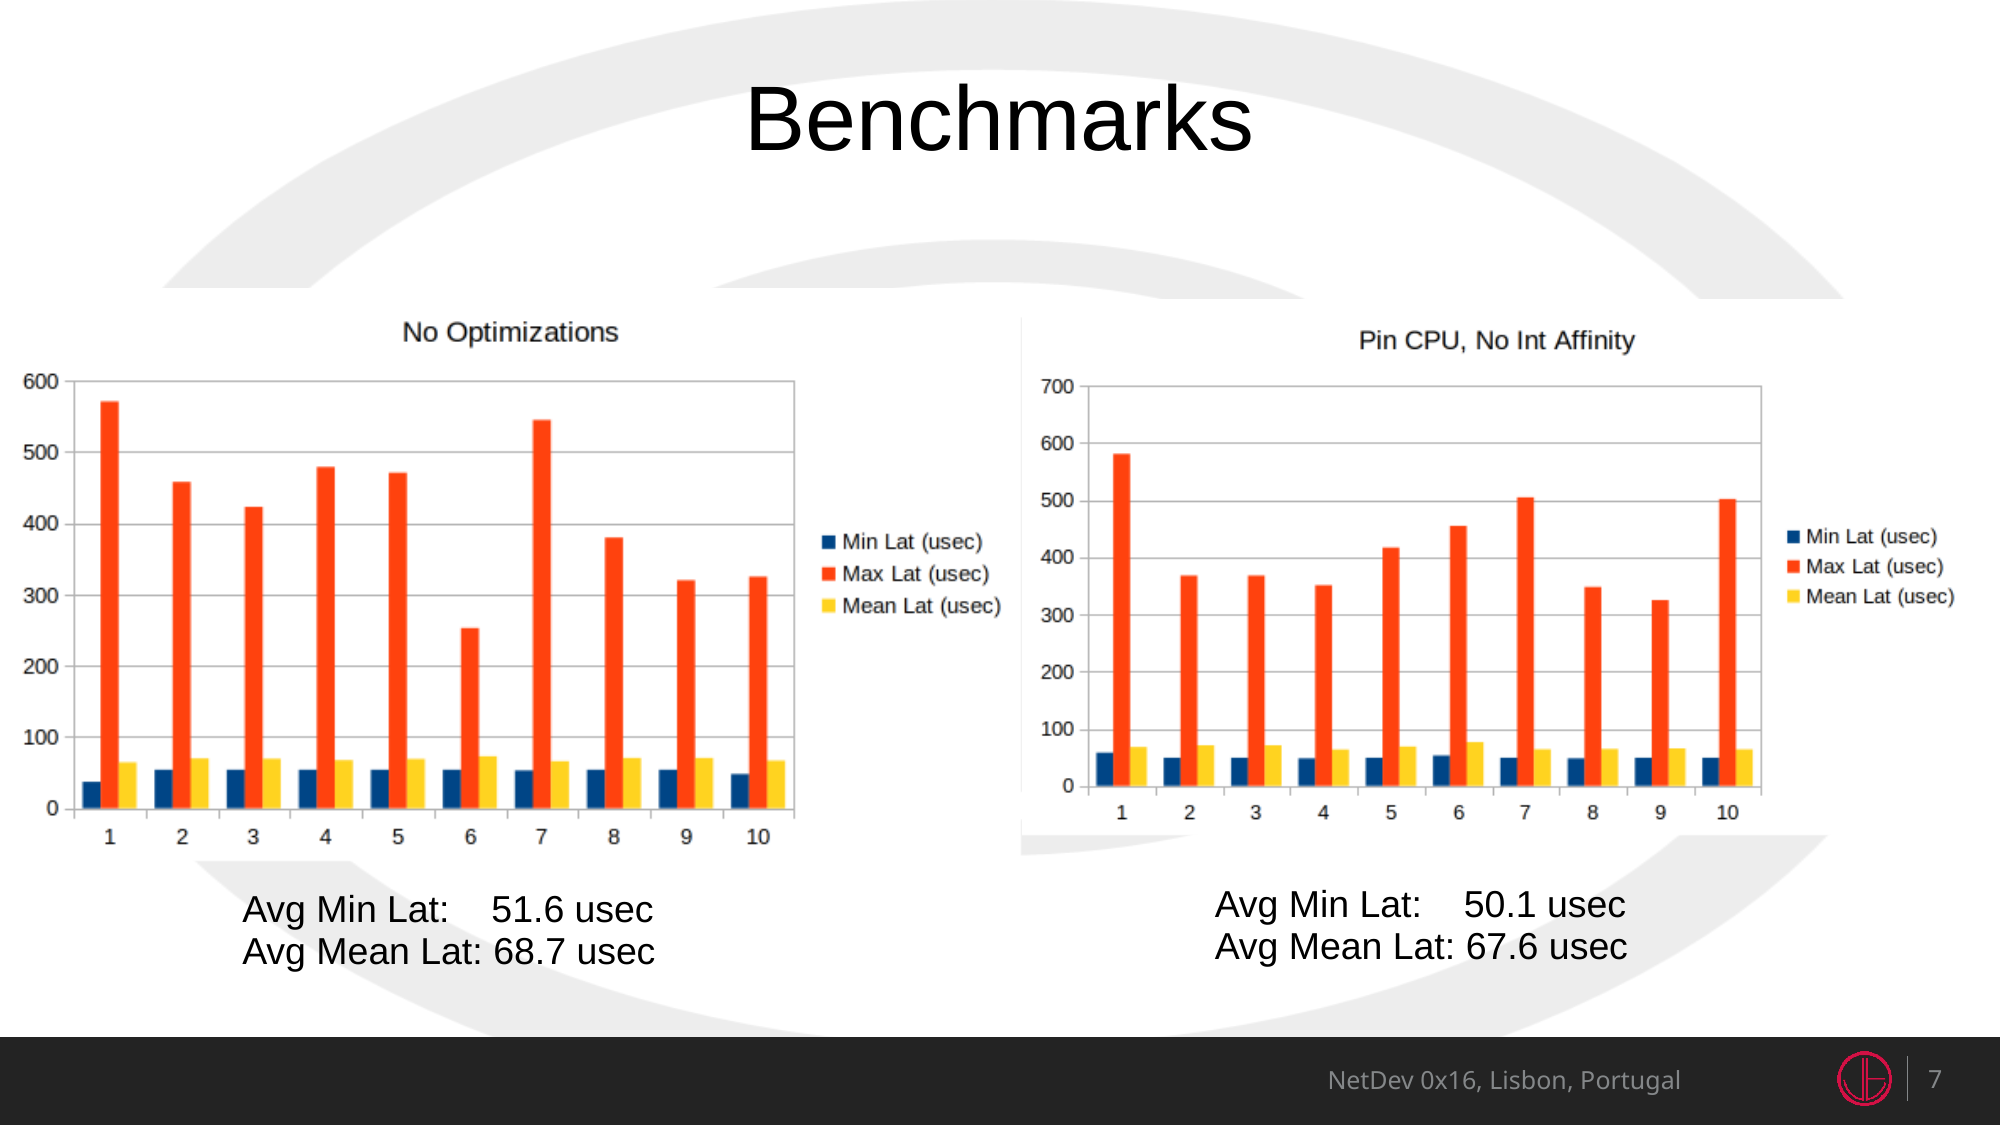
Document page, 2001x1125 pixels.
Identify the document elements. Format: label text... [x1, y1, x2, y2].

text_box <number> [1913, 1050, 2000, 1111]
text_box Avg Min Lat: 51.6 usec Avg Mean Lat: 68.7 usec [227, 880, 671, 980]
picture [1837, 1051, 1892, 1106]
text_box Avg Min Lat: 50.1 usec Avg Mean Lat: 67.6 usec [1200, 876, 1644, 976]
picture [3, 288, 1975, 863]
text_box NetDev 0x16, Lisbon, Portugal [1312, 1050, 1763, 1110]
title Benchmarks [137, 25, 1863, 220]
